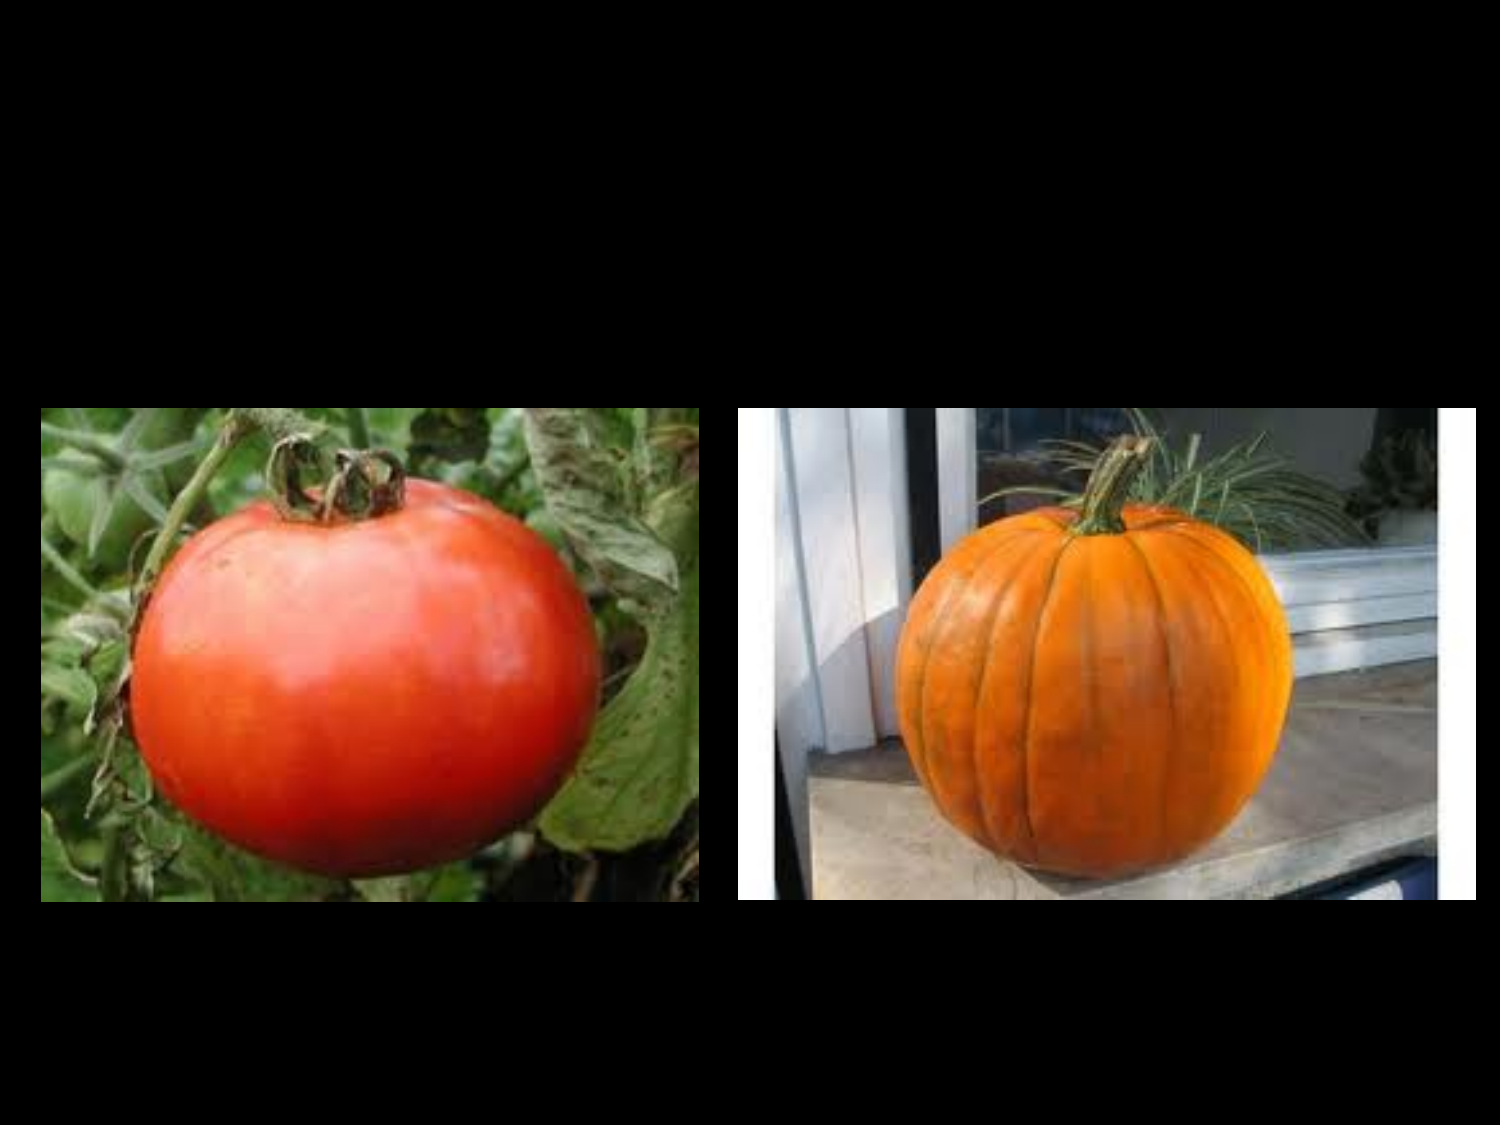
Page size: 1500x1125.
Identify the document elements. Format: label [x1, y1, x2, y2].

picture [738, 408, 1476, 900]
picture [41, 408, 699, 902]
